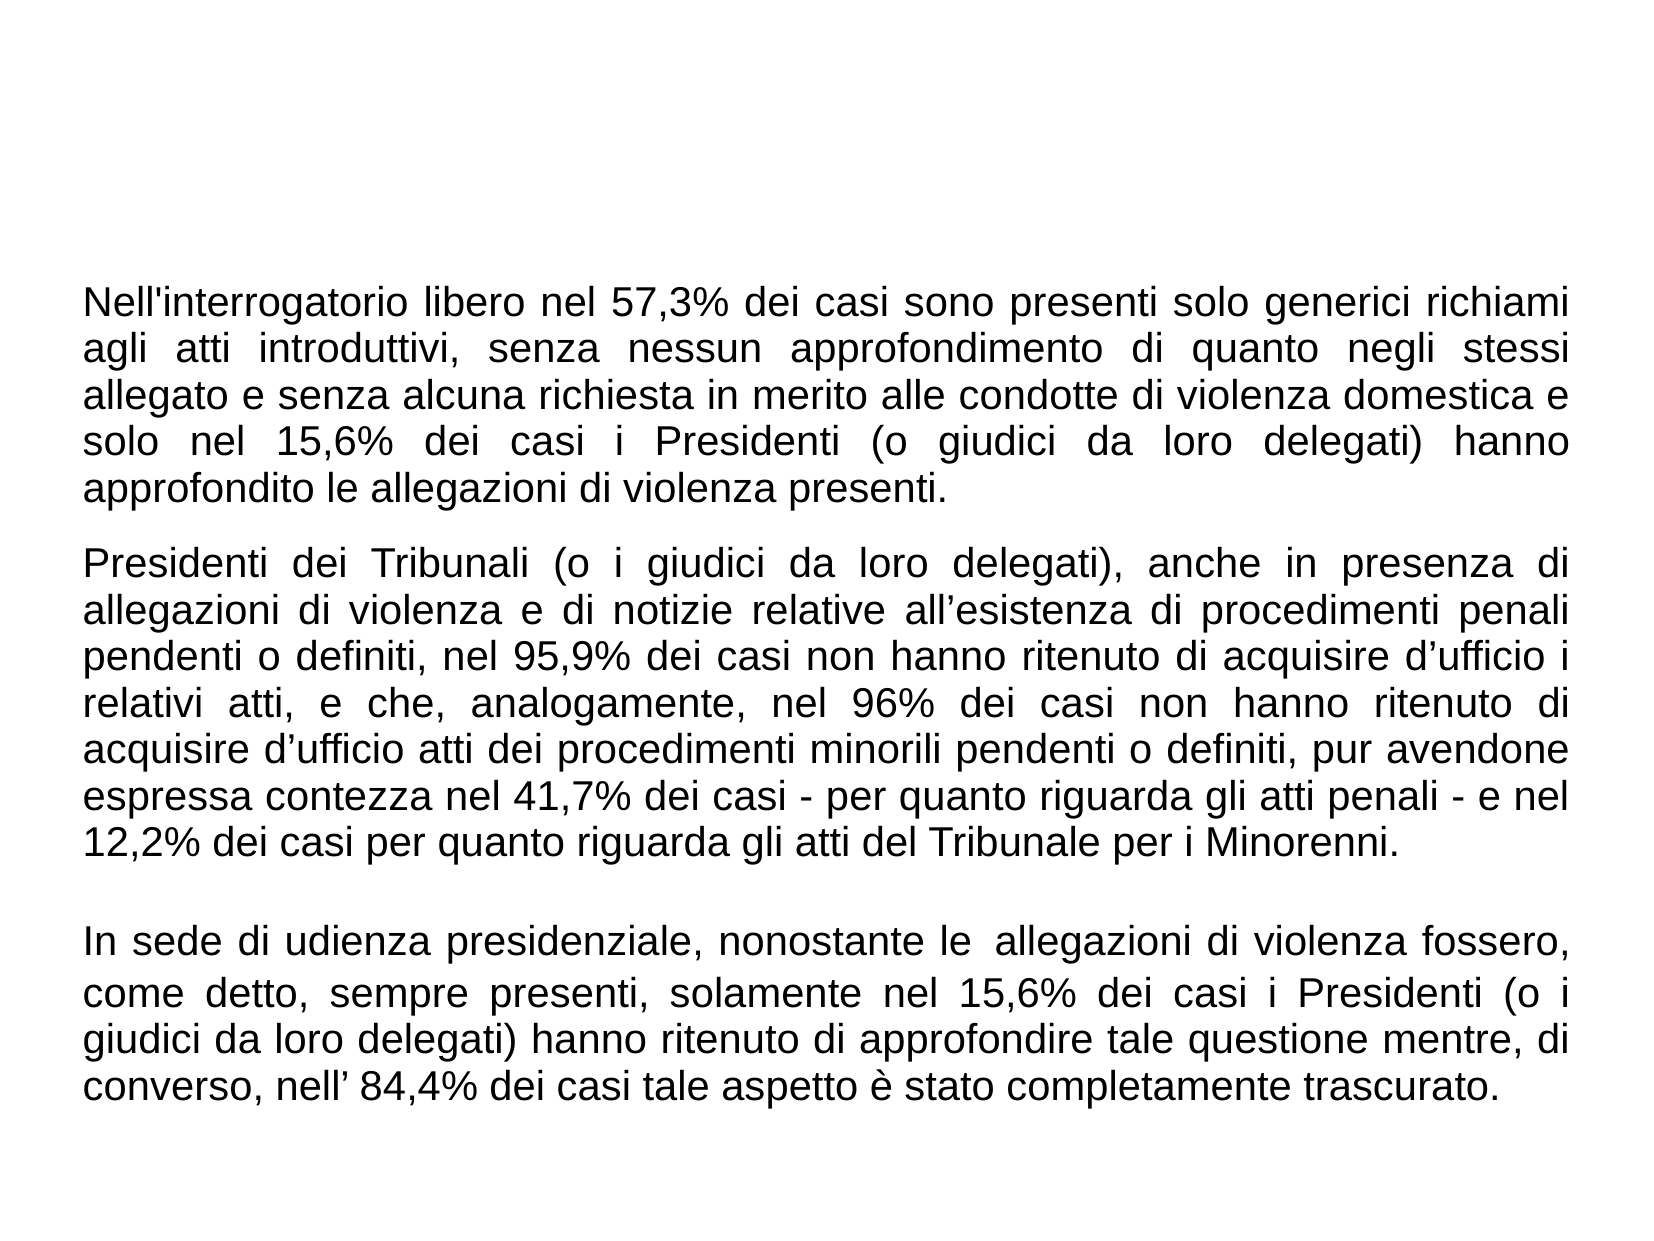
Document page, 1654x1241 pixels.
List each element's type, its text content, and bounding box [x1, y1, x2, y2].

list Nell'interrogatorio libero nel 57,3% dei casi sono presenti solo generici richiami agli atti introduttivi, senza nessun approfondimento di quanto negli stessi allegato e senza alcuna richiesta in merito alle condotte di violenza domestica e solo nel 15,6% dei casi i Presidenti (o giudici da loro delegati) hanno approfondito le allegazioni di violenza presenti. Presidenti dei Tribunali (o i giudici da loro delegati), anche in presenza di allegazioni di violenza e di notizie relative all’esistenza di procedimenti penali pendenti o definiti, nel 95,9% dei casi non hanno ritenuto di acquisire d’ufficio i relativi atti, e che, analogamente, nel 96% dei casi non hanno ritenuto di acquisire d’ufficio atti dei procedimenti minorili pendenti o definiti, pur avendone espressa contezza nel 41,7% dei casi - per quanto riguarda gli atti penali - e nel 12,2% dei casi per quanto riguarda gli atti del Tribunale per i Minorenni. In sede di udienza presidenziale, nonostante le allegazioni di violenza fossero, come detto, sempre presenti, solamente nel 15,6% dei casi i Presidenti (o i giudici da loro delegati) hanno ritenuto di approfondire tale questione mentre, di converso, nell’ 84,4% dei casi tale aspetto è stato completamente trascurato. [82, 278, 1571, 1110]
